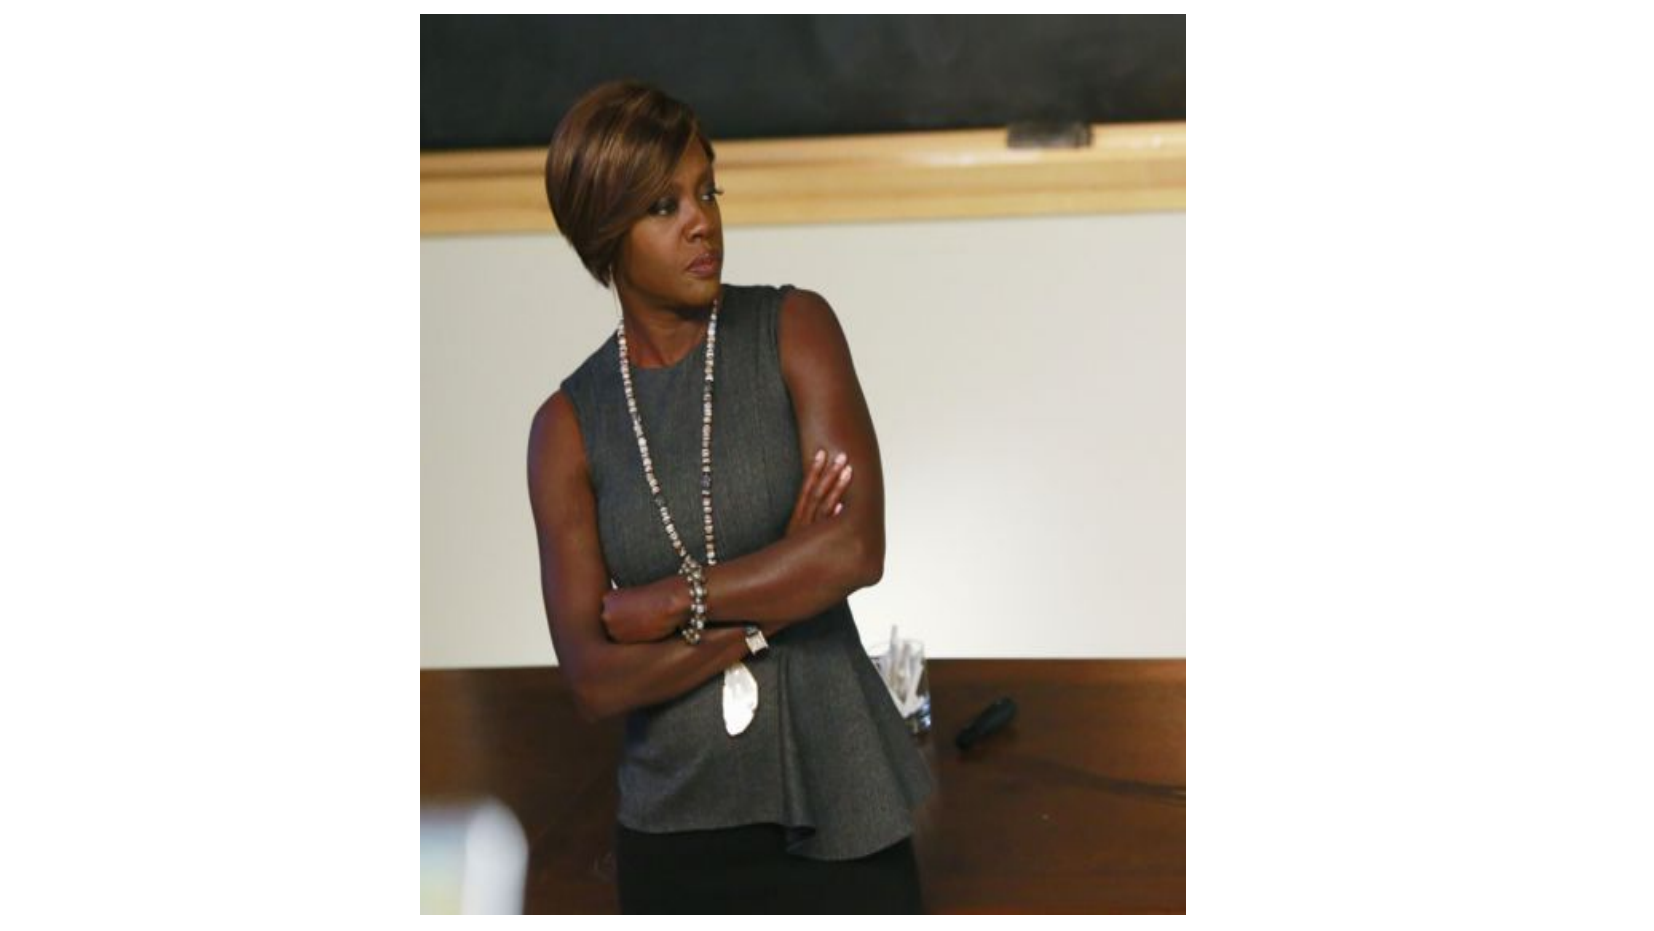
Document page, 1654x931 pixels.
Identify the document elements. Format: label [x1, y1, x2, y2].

picture [420, 14, 1186, 916]
